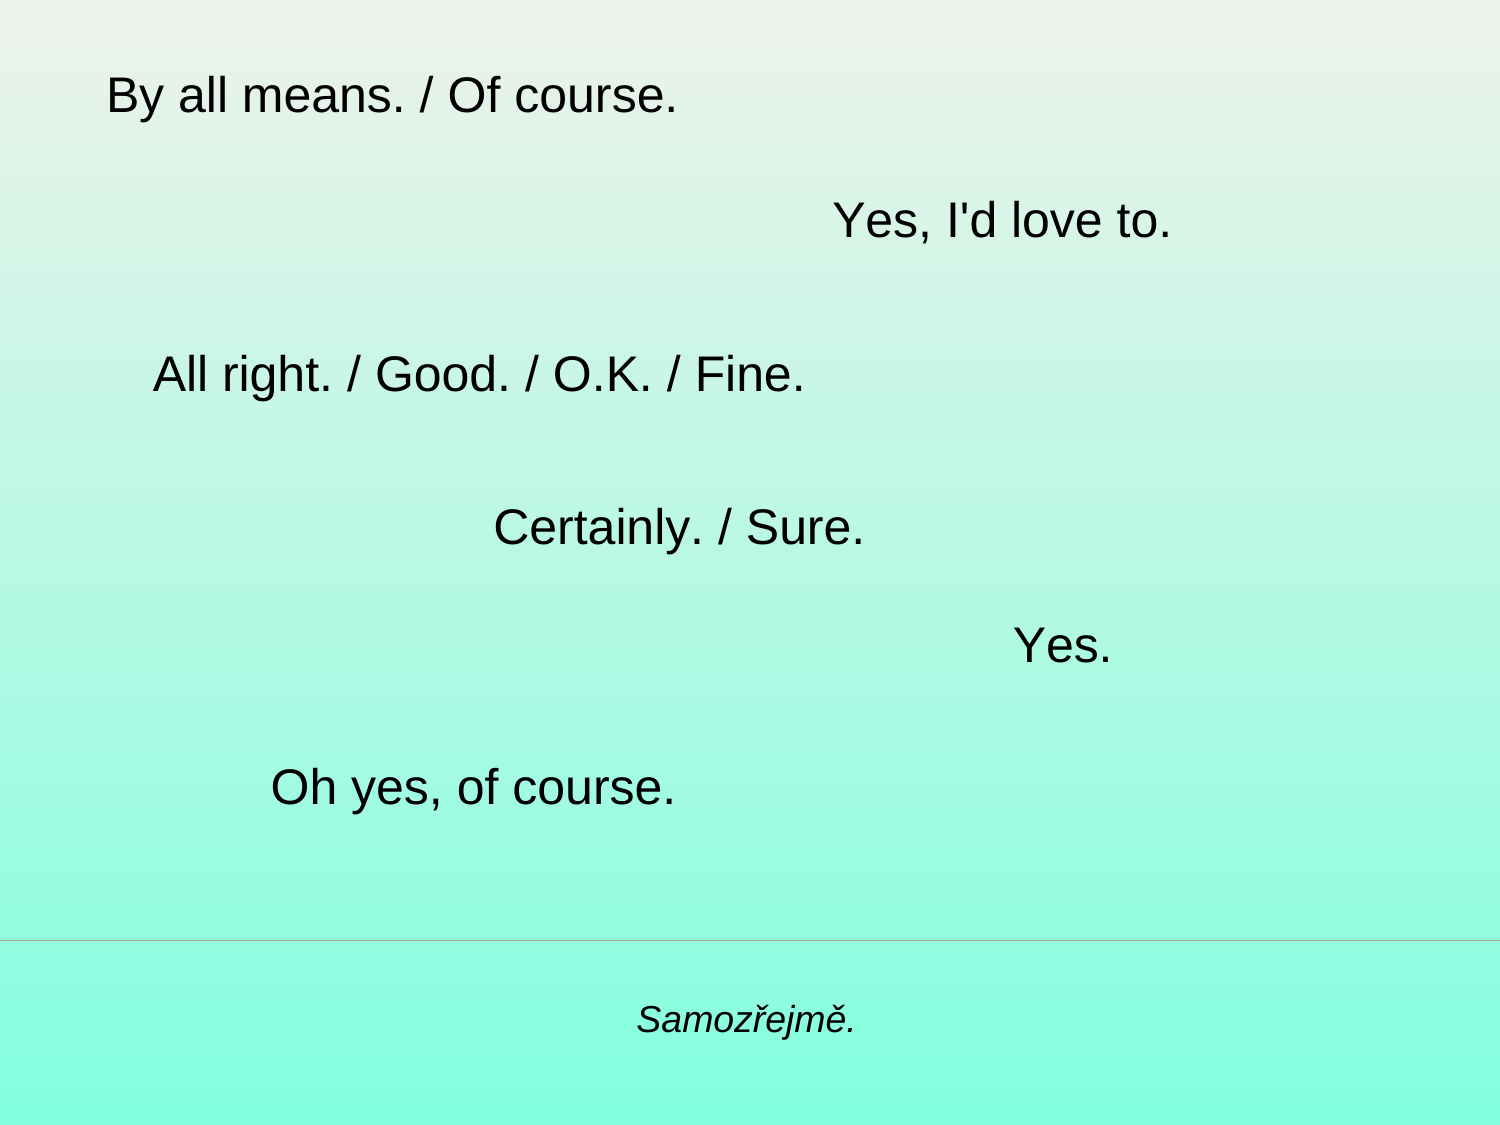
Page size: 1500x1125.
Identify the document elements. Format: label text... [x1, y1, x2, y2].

text_box Samozřejmě. [621, 987, 872, 1049]
text_box Certainly. / Sure. [478, 486, 881, 563]
text_box Oh yes, of course. [255, 746, 692, 823]
text_box All right. / Good. / O.K. / Fine. [138, 333, 822, 409]
text_box Yes. [998, 604, 1353, 681]
text_box Yes, I'd love to. [817, 179, 1188, 256]
text_box By all means. / Of course. [91, 54, 694, 131]
